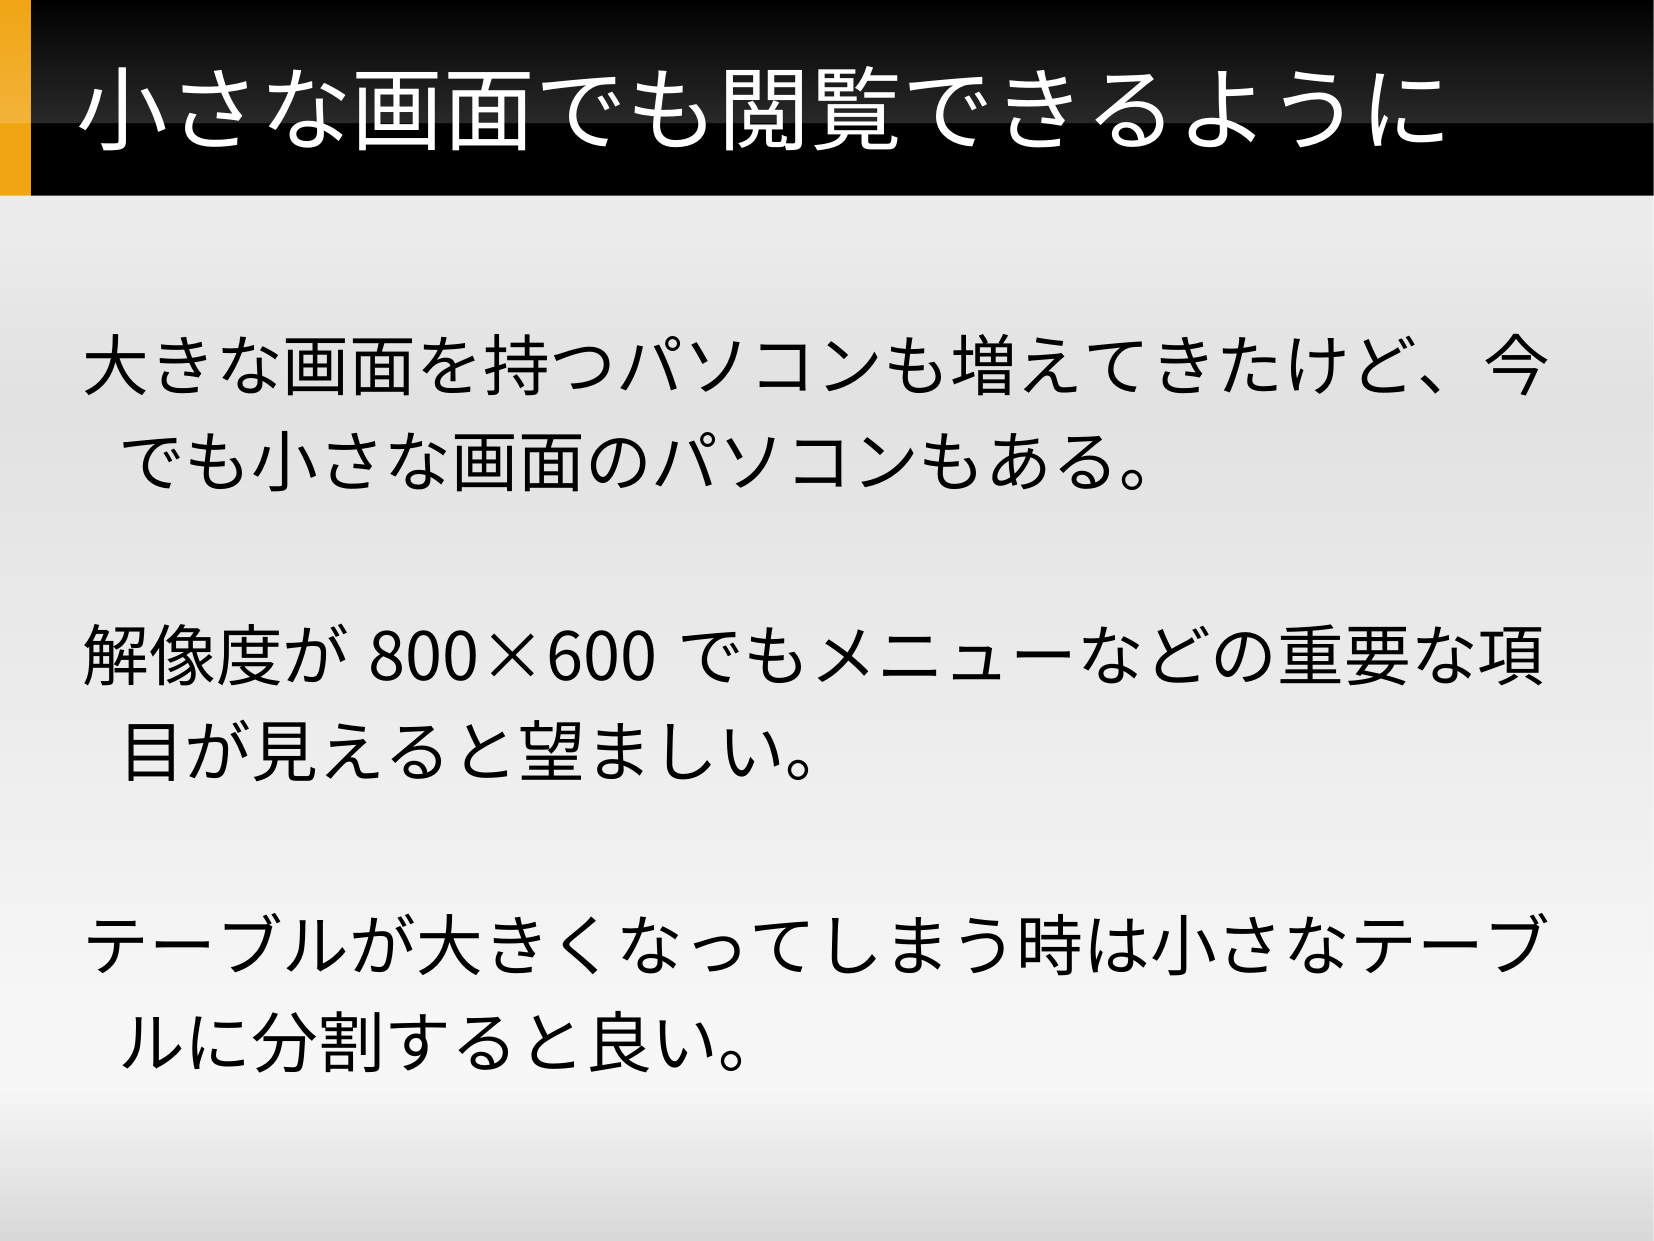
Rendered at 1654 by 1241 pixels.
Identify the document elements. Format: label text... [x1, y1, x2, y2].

title 小さな画面でも閲覧できるように [76, 0, 1565, 208]
subtitle 大きな画面を持つパソコンも増えてきたけど、今でも小さな画面のパソコンもある。 解像度が800×600でもメニューなどの重要な項目が見えると望ましい。 テーブルが大きくなってしまう時は小さなテーブルに分割すると良い。 [82, 290, 1571, 1109]
picture [0, 0, 1654, 1241]
